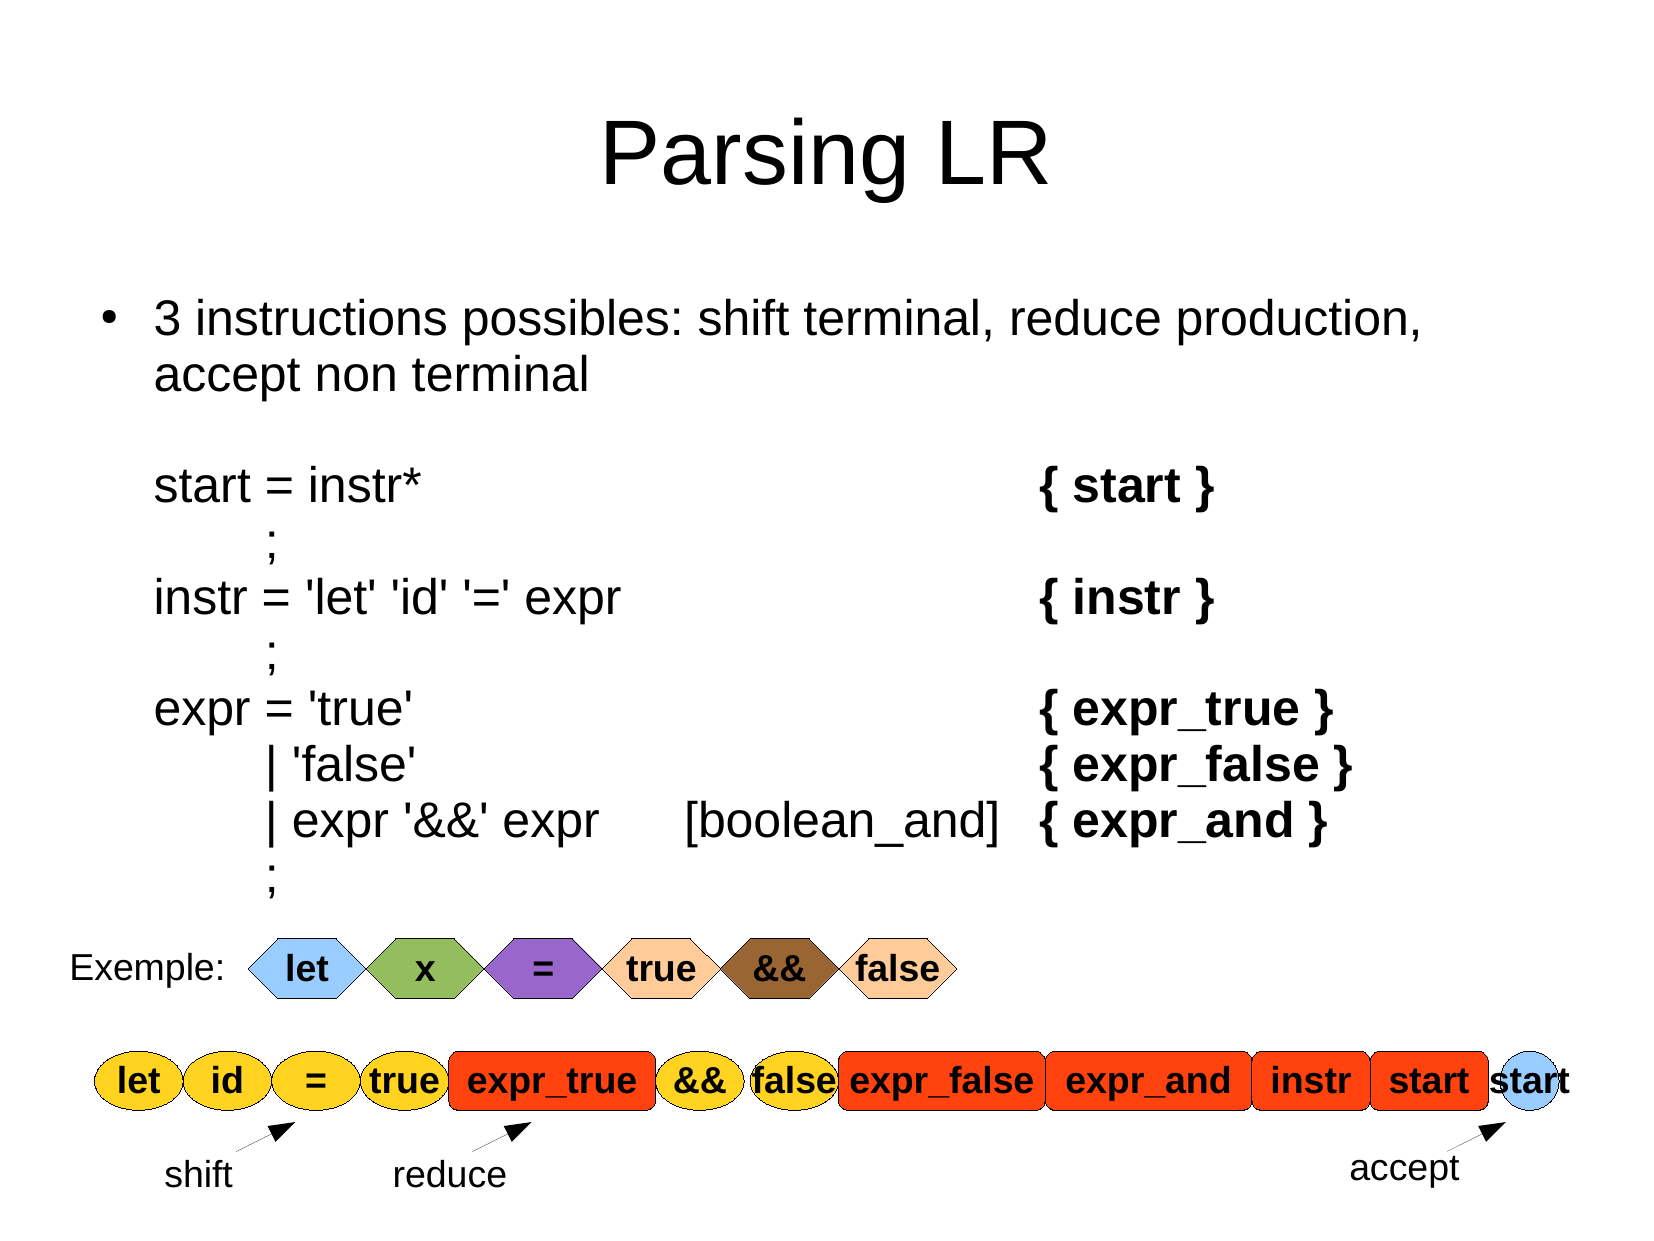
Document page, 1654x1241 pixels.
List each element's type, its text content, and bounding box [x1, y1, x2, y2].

title Parsing LR [82, 56, 1571, 250]
text_box expr_true [448, 1051, 656, 1111]
text_box && [720, 938, 839, 999]
text_box shift [149, 1145, 249, 1232]
text_box true [360, 1051, 448, 1111]
text_box accept [1334, 1139, 1475, 1197]
text_box expr_false [838, 1051, 1045, 1111]
text_box let [94, 1051, 183, 1111]
text_box && [655, 1051, 745, 1111]
list 3 instructions possibles: shift terminal, reduce production, accept non terminal start = instr* { start } ; instr = 'let' 'id' '=' expr { instr } ; expr = 'true' { expr_true } | 'false' { expr_false } | expr '&&' expr [boolean_and] { expr_and } ; [82, 290, 1571, 904]
text_box = [271, 1051, 360, 1111]
text_box id [183, 1051, 272, 1111]
text_box false [750, 1051, 838, 1111]
text_box let [248, 938, 366, 999]
text_box = [484, 938, 602, 999]
text_box x [366, 938, 484, 999]
text_box instr [1251, 1051, 1370, 1111]
text_box expr_and [1045, 1051, 1252, 1111]
text_box Exemple: [54, 938, 241, 996]
text_box reduce [377, 1145, 523, 1203]
text_box false [838, 938, 957, 999]
text_box start [1500, 1051, 1560, 1111]
text_box start [1370, 1051, 1489, 1111]
text_box true [602, 938, 720, 999]
